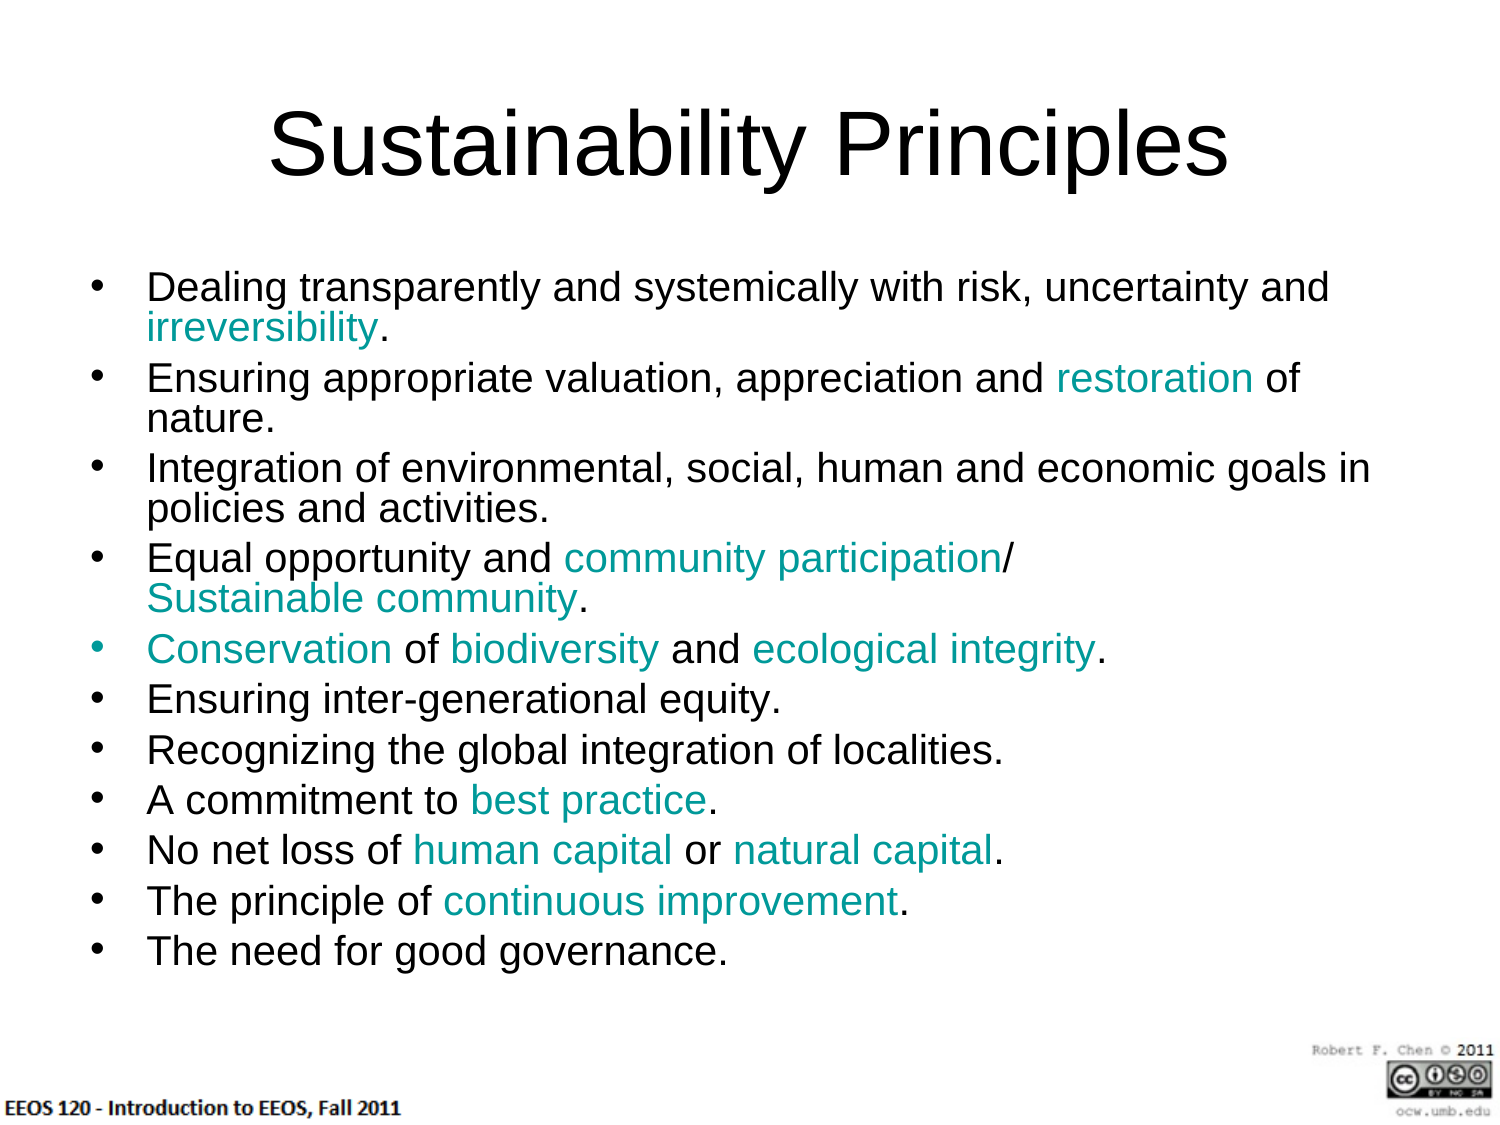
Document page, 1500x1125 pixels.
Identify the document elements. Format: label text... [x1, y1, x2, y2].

list Dealing transparently and systemically with risk, uncertainty and irreversibility. Ensuring appropriate valuation, appreciation and restoration of nature. Integration of environmental, social, human and economic goals in policies and activities. Equal opportunity and community participation/Sustainable community. Conservation of biodiversity and ecological integrity. Ensuring inter-generational equity. Recognizing the global integration of localities. A commitment to best practice. No net loss of human capital or natural capital. The principle of continuous improvement. The need for good governance. [75, 262, 1426, 1039]
picture [1303, 1037, 1500, 1125]
title Sustainability Principles [75, 45, 1426, 233]
picture [0, 1090, 406, 1125]
